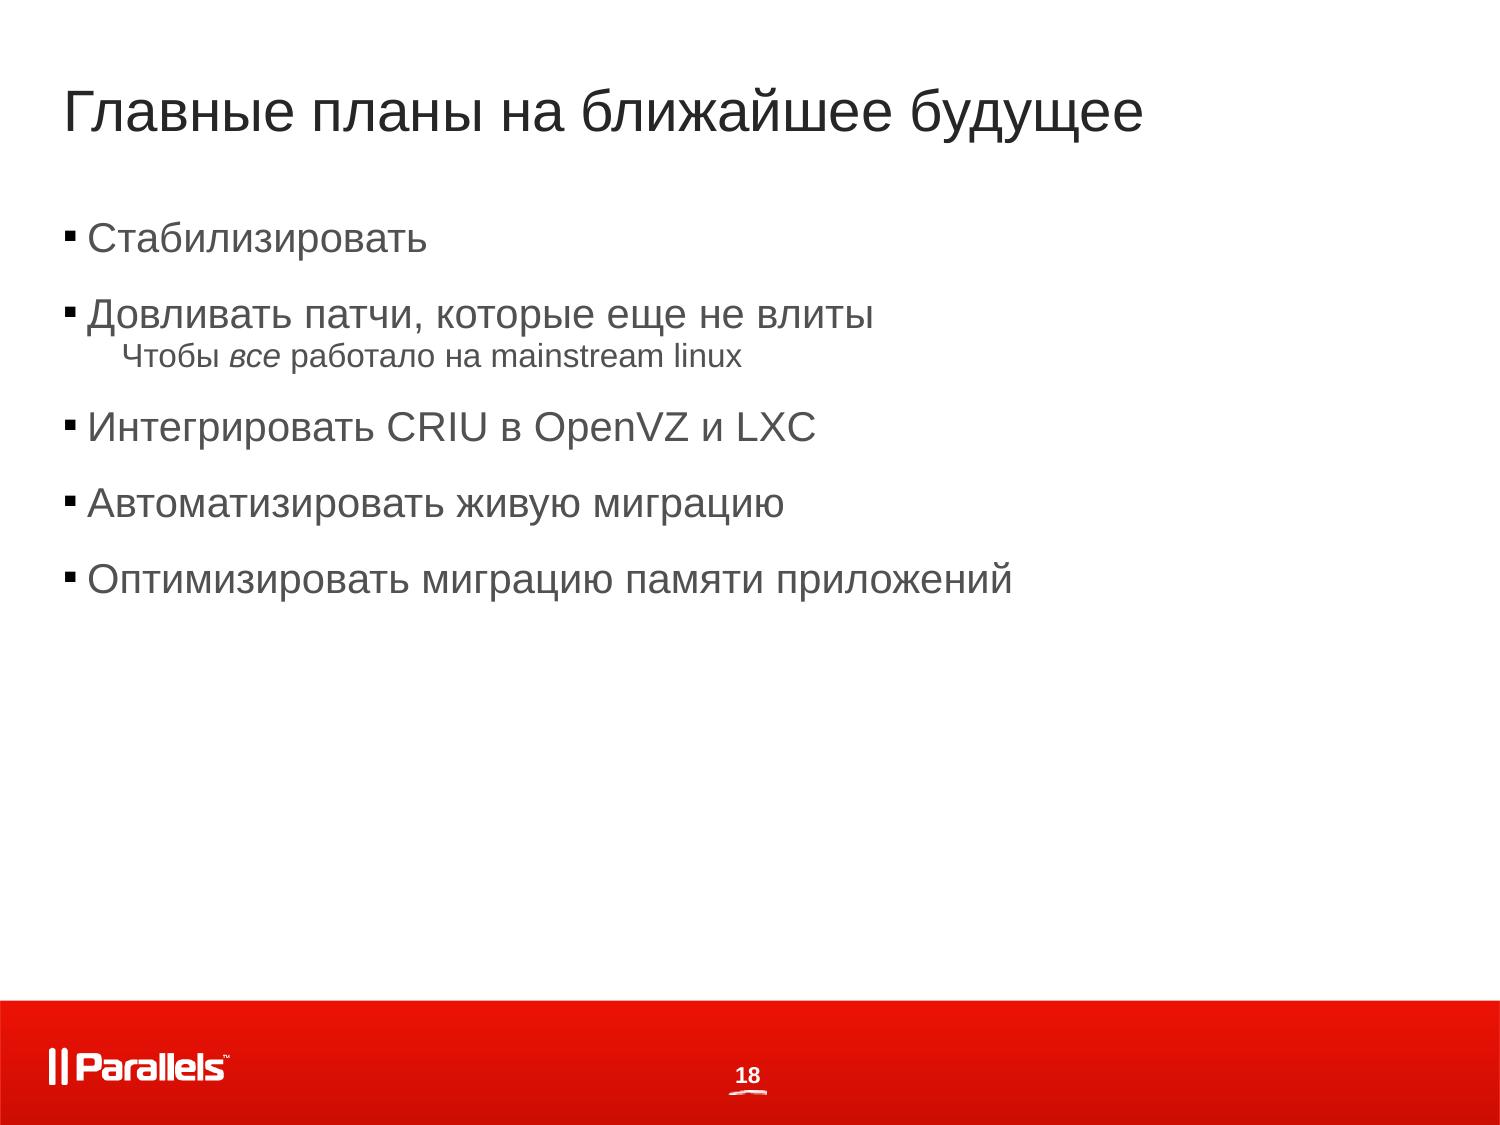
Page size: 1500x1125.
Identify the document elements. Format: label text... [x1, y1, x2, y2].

picture [727, 1090, 767, 1095]
title Главные планы на ближайшее будущее [48, 10, 1454, 214]
picture [49, 1046, 230, 1085]
list Стабилизировать Довливать патчи, которые еще не влиты Чтобы все работало на mainstream linux Интегрировать CRIU в OpenVZ и LXC Автоматизировать живую миграцию Оптимизировать миграцию памяти приложений [50, 207, 1454, 839]
